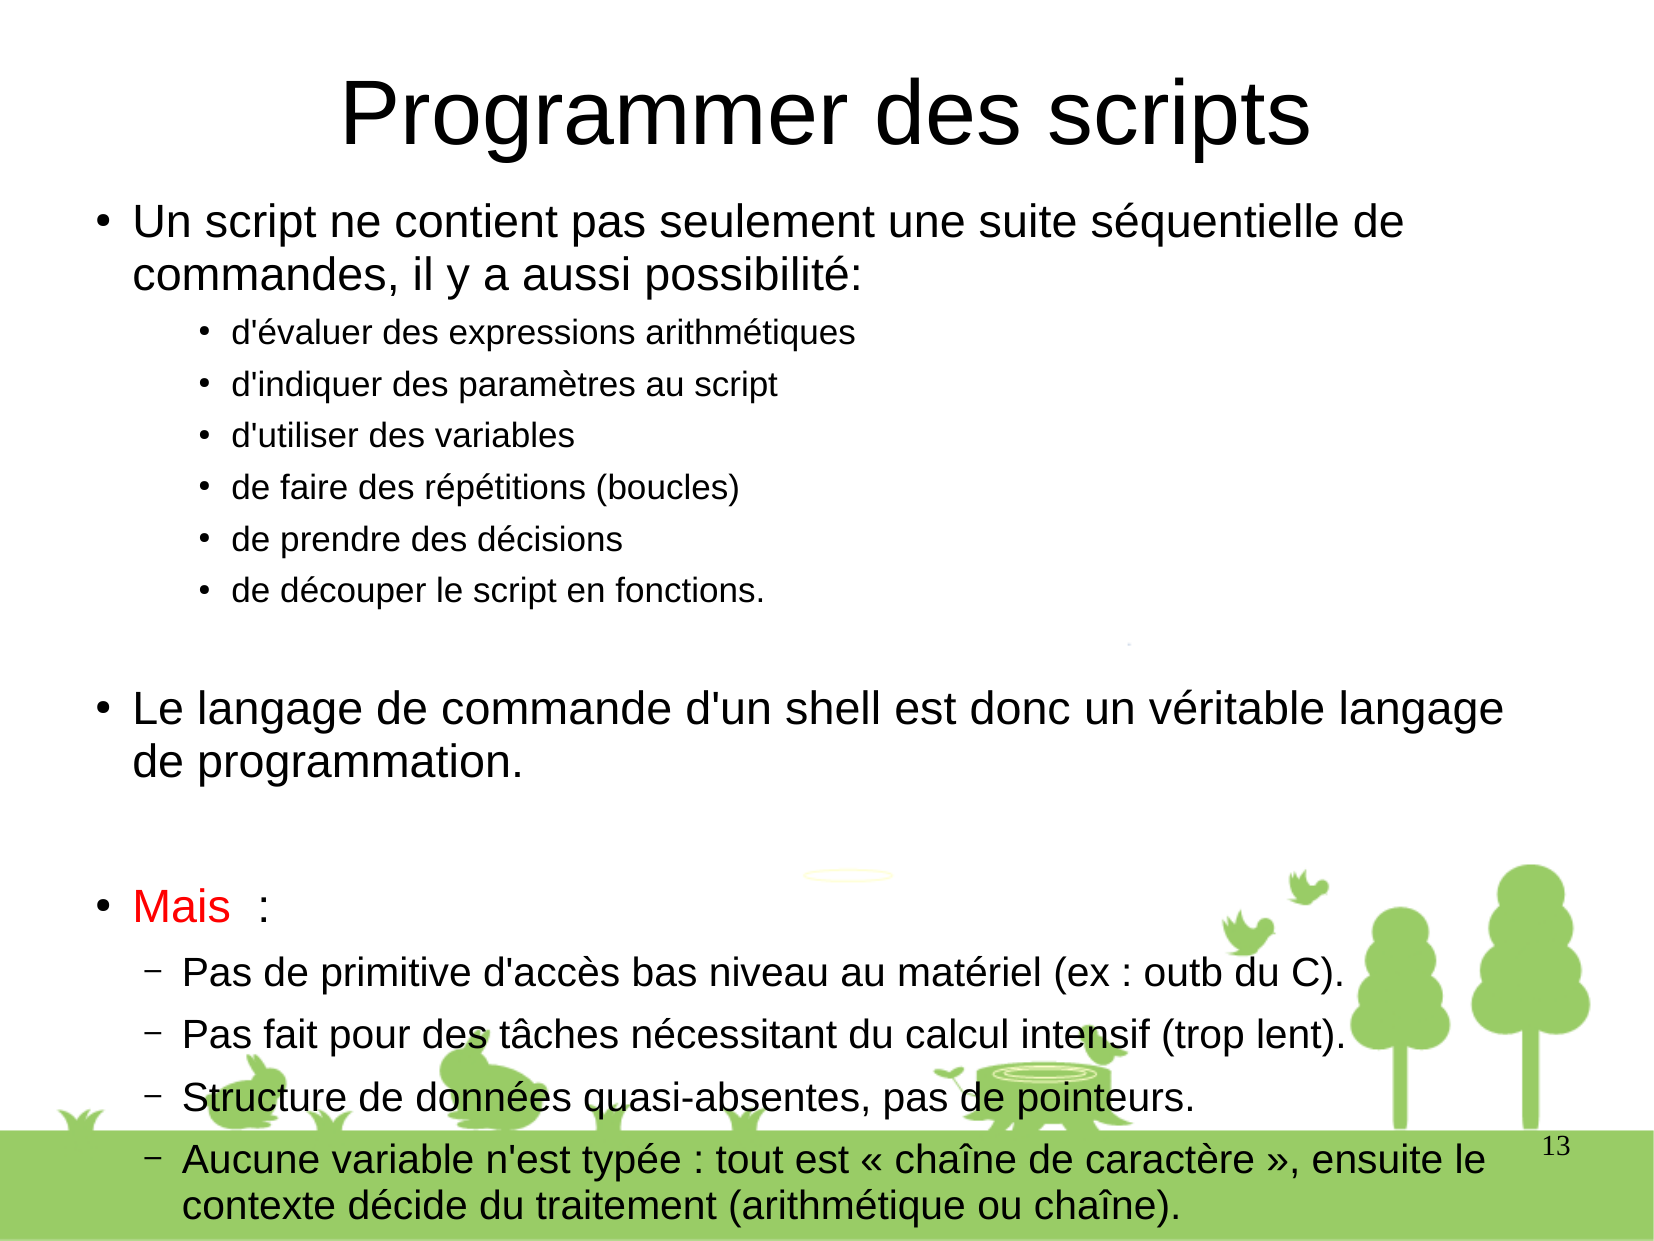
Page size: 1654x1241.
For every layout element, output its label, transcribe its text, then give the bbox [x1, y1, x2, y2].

picture [0, 0, 1654, 1241]
title Programmer des scripts [82, 49, 1571, 178]
list Un script ne contient pas seulement une suite séquentielle de commandes, il y a aussi possibilité: d'évaluer des expressions arithmétiques d'indiquer des paramètres au script d'utiliser des variables de faire des répétitions (boucles) de prendre des décisions de découper le script en fonctions. Le langage de commande d'un shell est donc un véritable langage de programmation. Mais : Pas de primitive d'accès bas niveau au matériel (ex : outb du C). Pas fait pour des tâches nécessitant du calcul intensif (trop lent). Structure de données quasi-absentes, pas de pointeurs. Aucune variable n'est typée : tout est « chaîne de caractère », ensuite le contexte décide du traitement (arithmétique ou chaîne). [82, 195, 1538, 1229]
